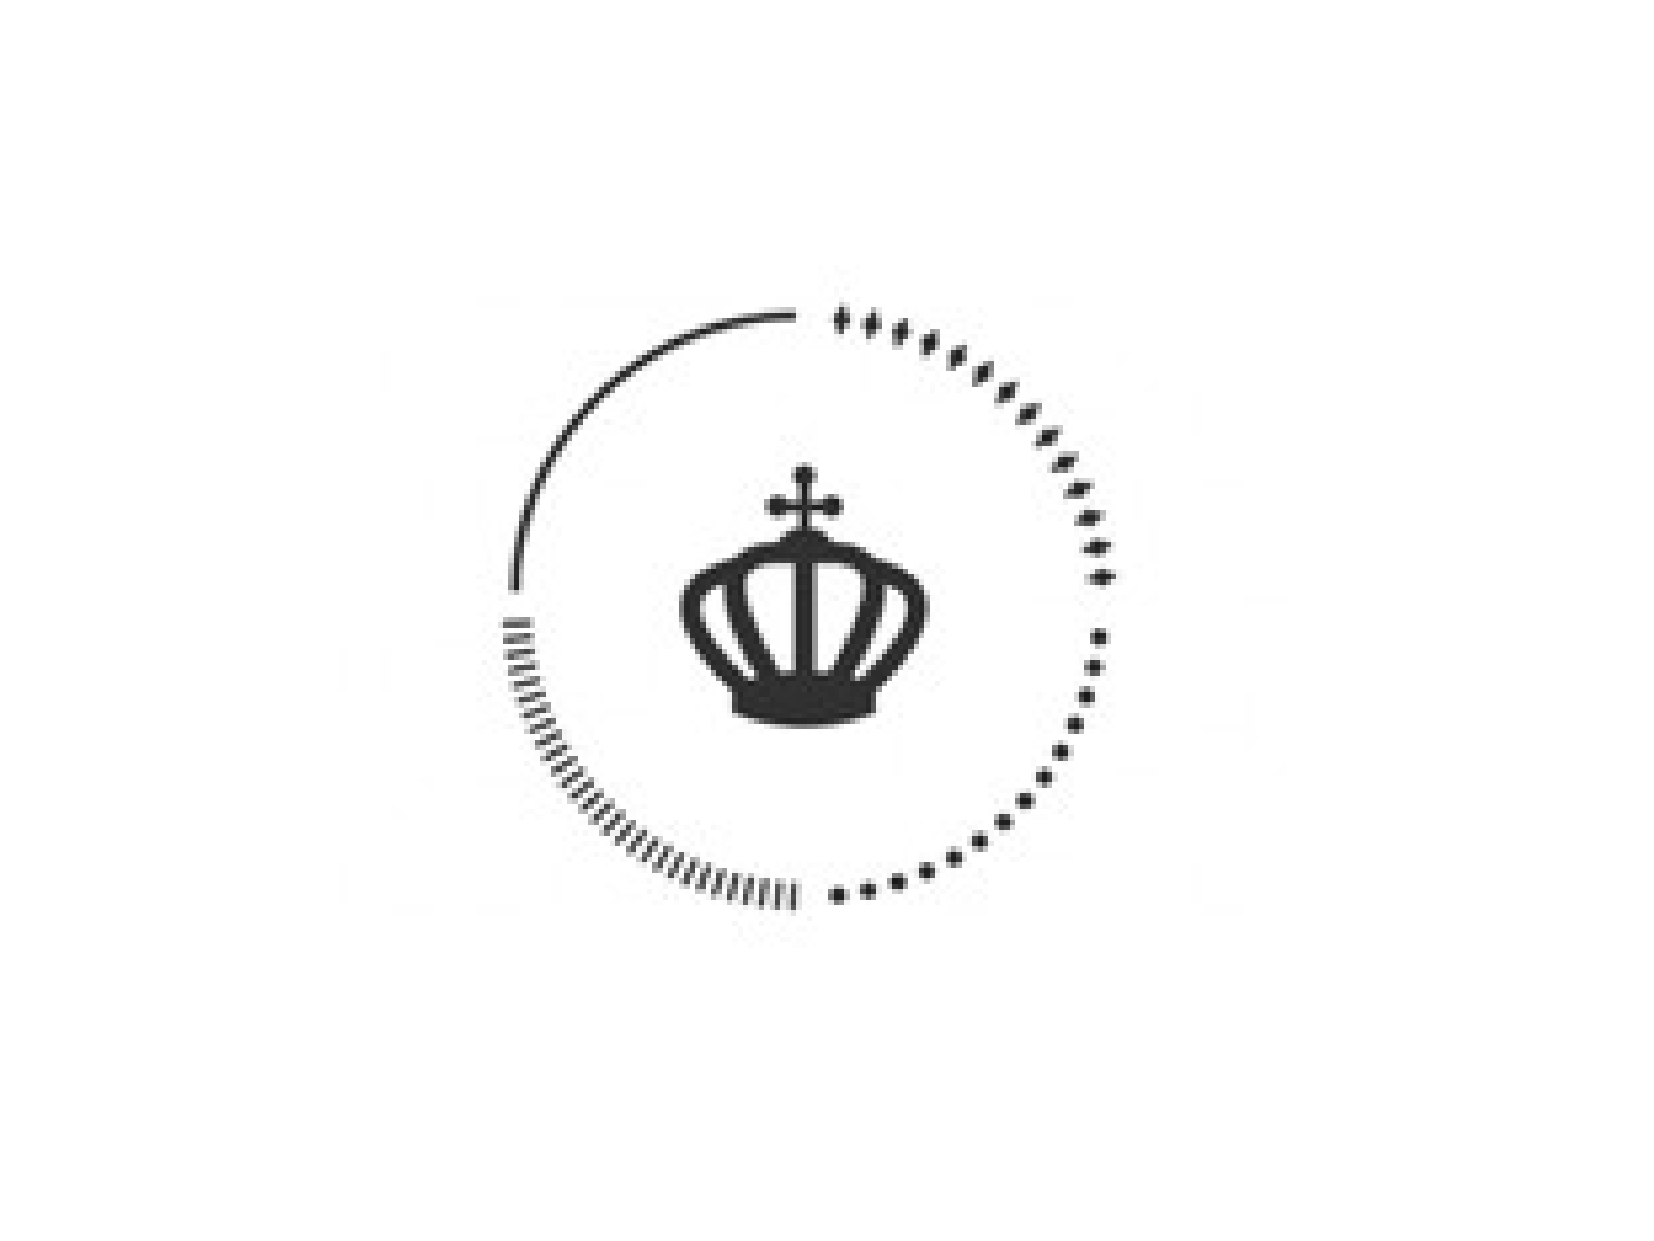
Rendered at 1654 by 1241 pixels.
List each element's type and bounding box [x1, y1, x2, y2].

picture [50, 265, 1565, 959]
